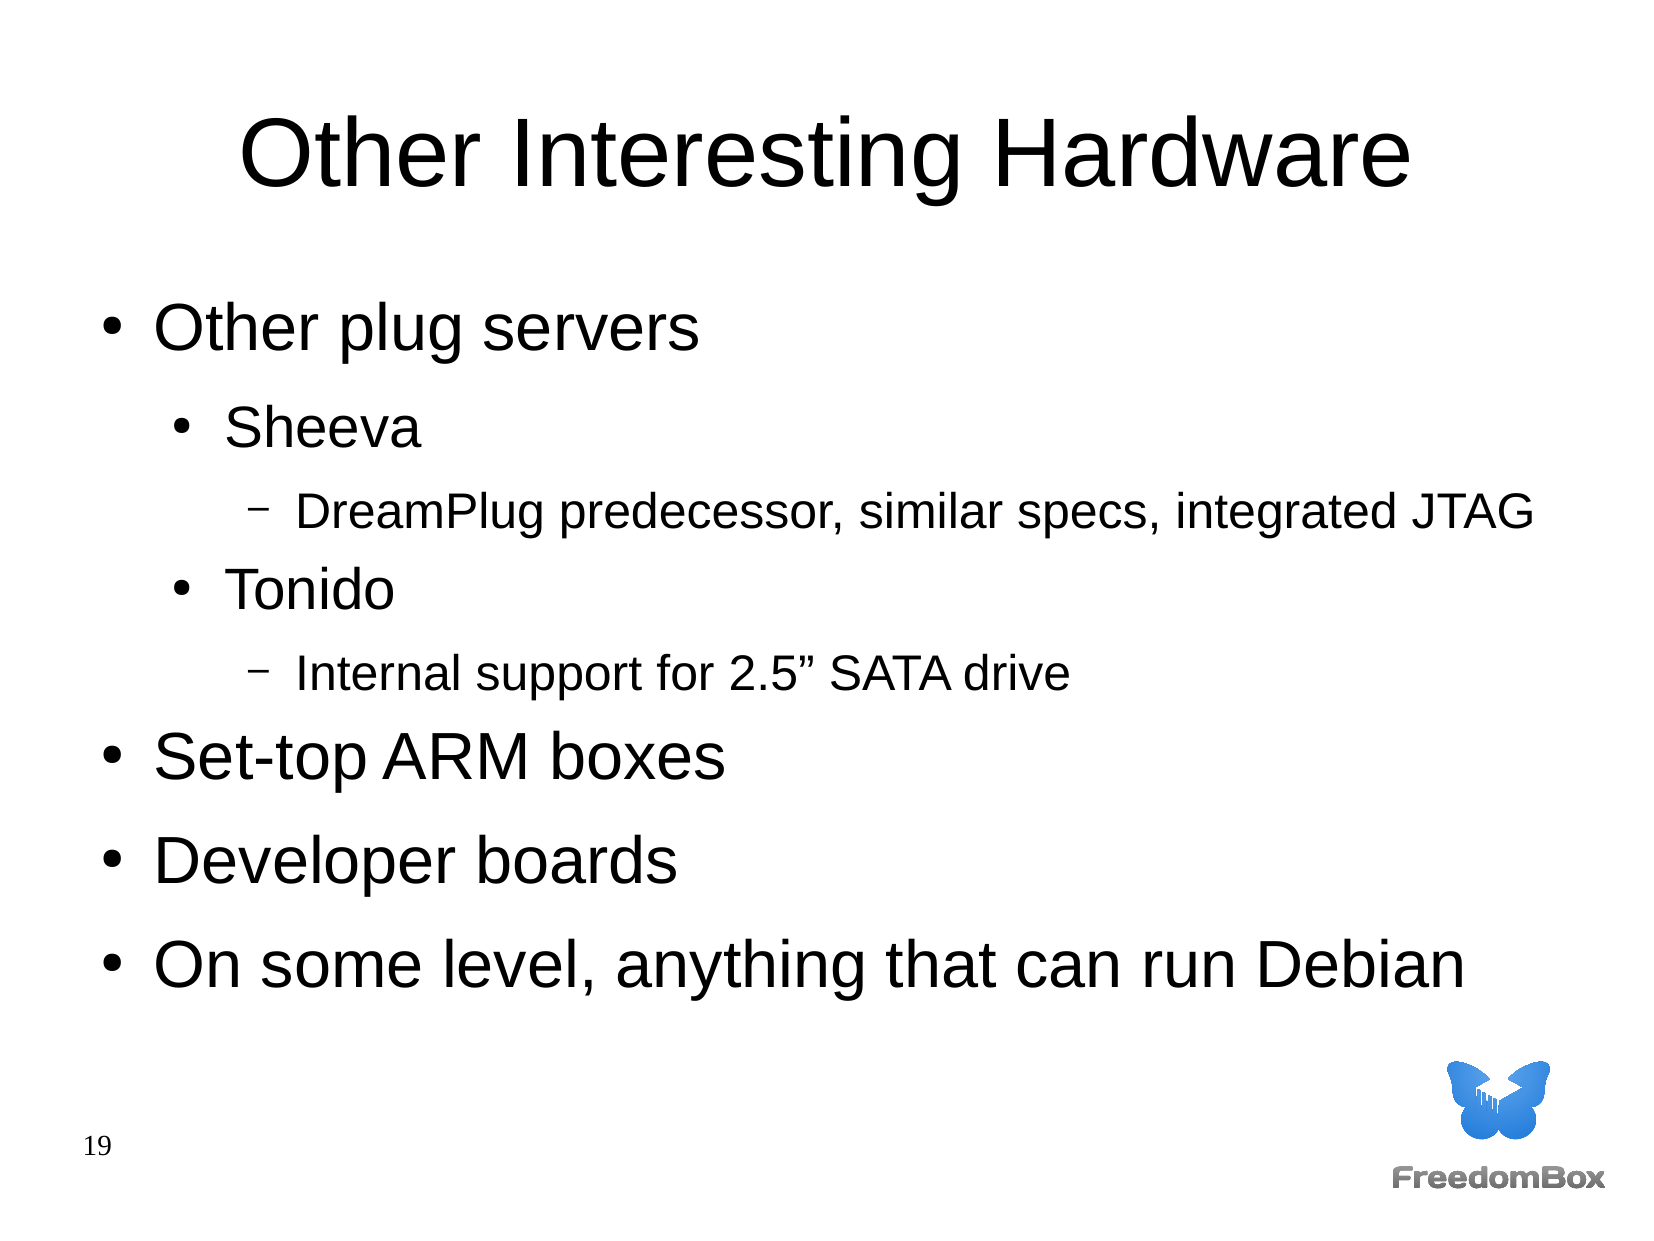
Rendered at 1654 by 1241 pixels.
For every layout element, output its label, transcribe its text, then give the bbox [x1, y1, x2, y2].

list Other plug servers Sheeva DreamPlug predecessor, similar specs, integrated JTAG Tonido Internal support for 2.5” SATA drive Set-top ARM boxes Developer boards On some level, anything that can run Debian [82, 290, 1571, 1109]
title Other Interesting Hardware [82, 49, 1571, 257]
